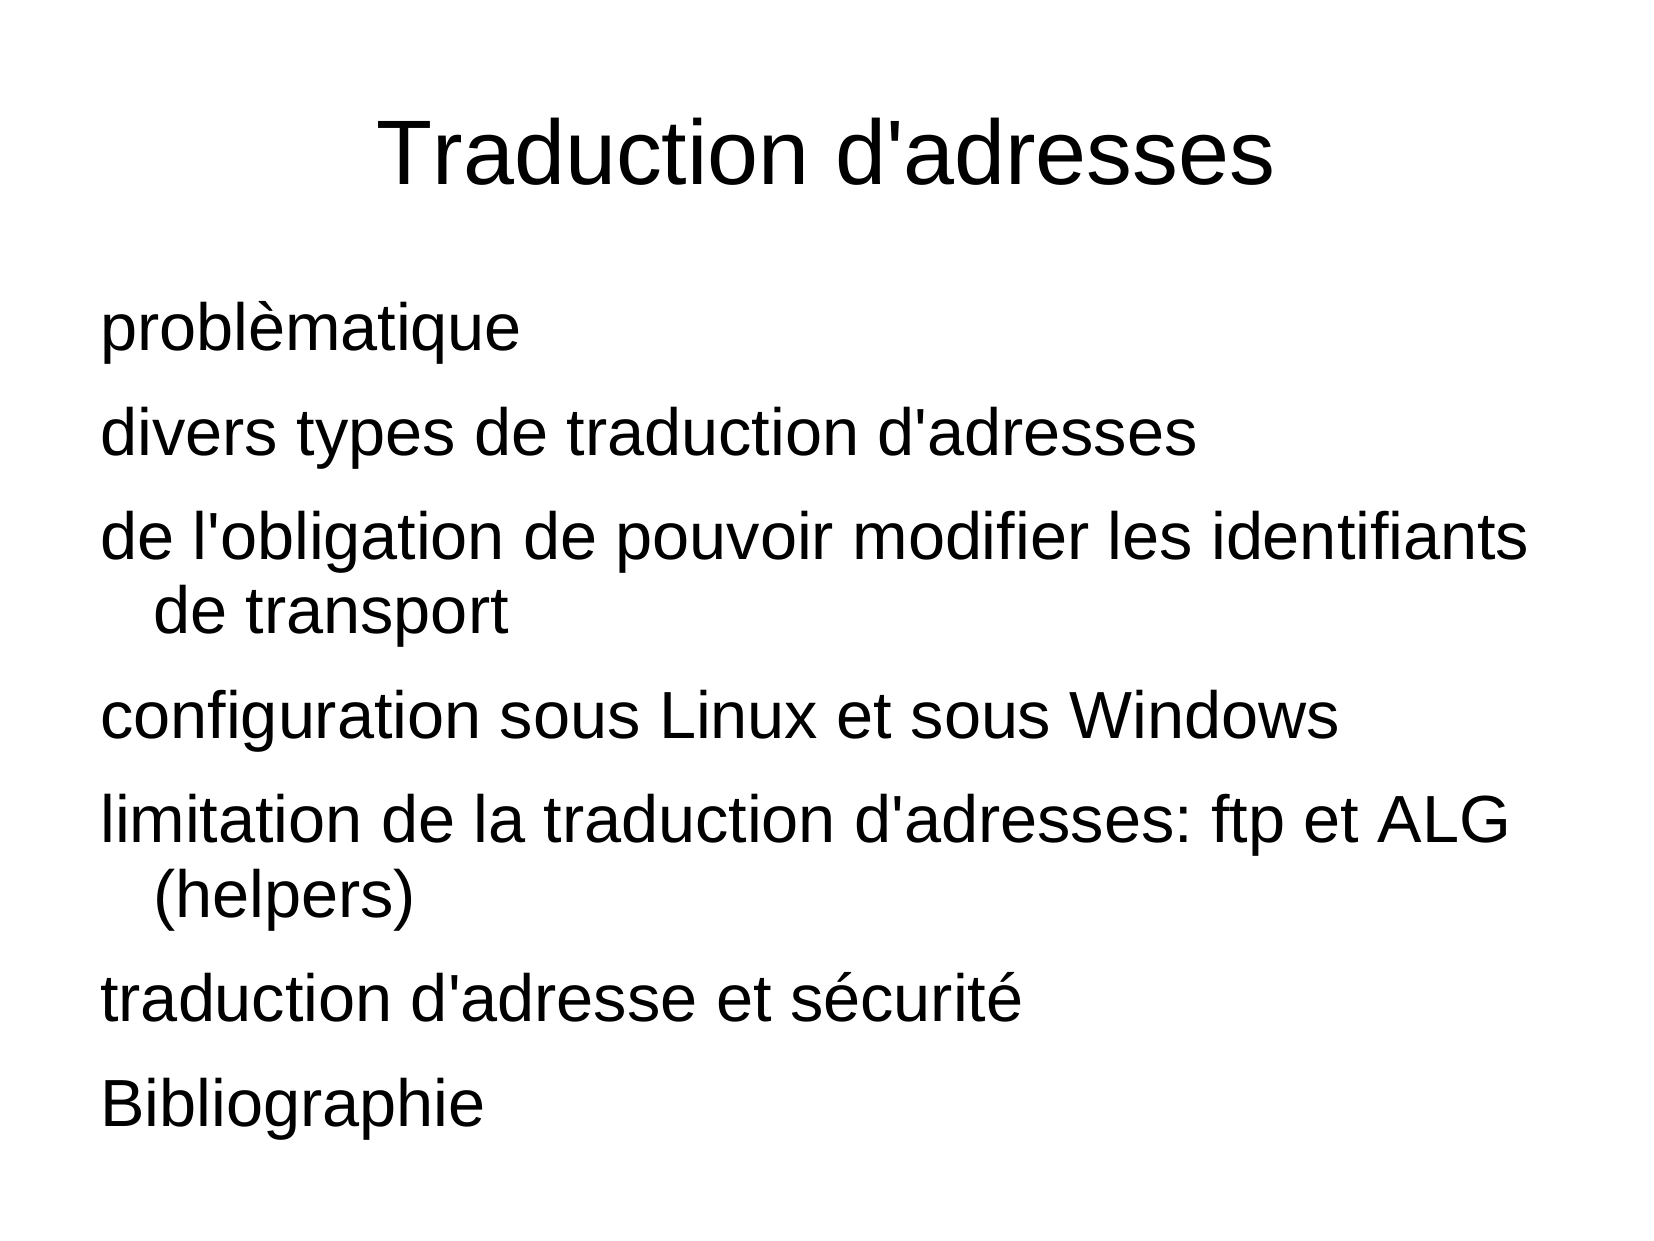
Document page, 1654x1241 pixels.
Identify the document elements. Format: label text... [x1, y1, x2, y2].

title Traduction d'adresses [82, 49, 1571, 257]
list problèmatique divers types de traduction d'adresses de l'obligation de pouvoir modifier les identifiants de transport configuration sous Linux et sous Windows limitation de la traduction d'adresses: ftp et ALG (helpers) traduction d'adresse et sécurité Bibliographie [82, 290, 1571, 1215]
